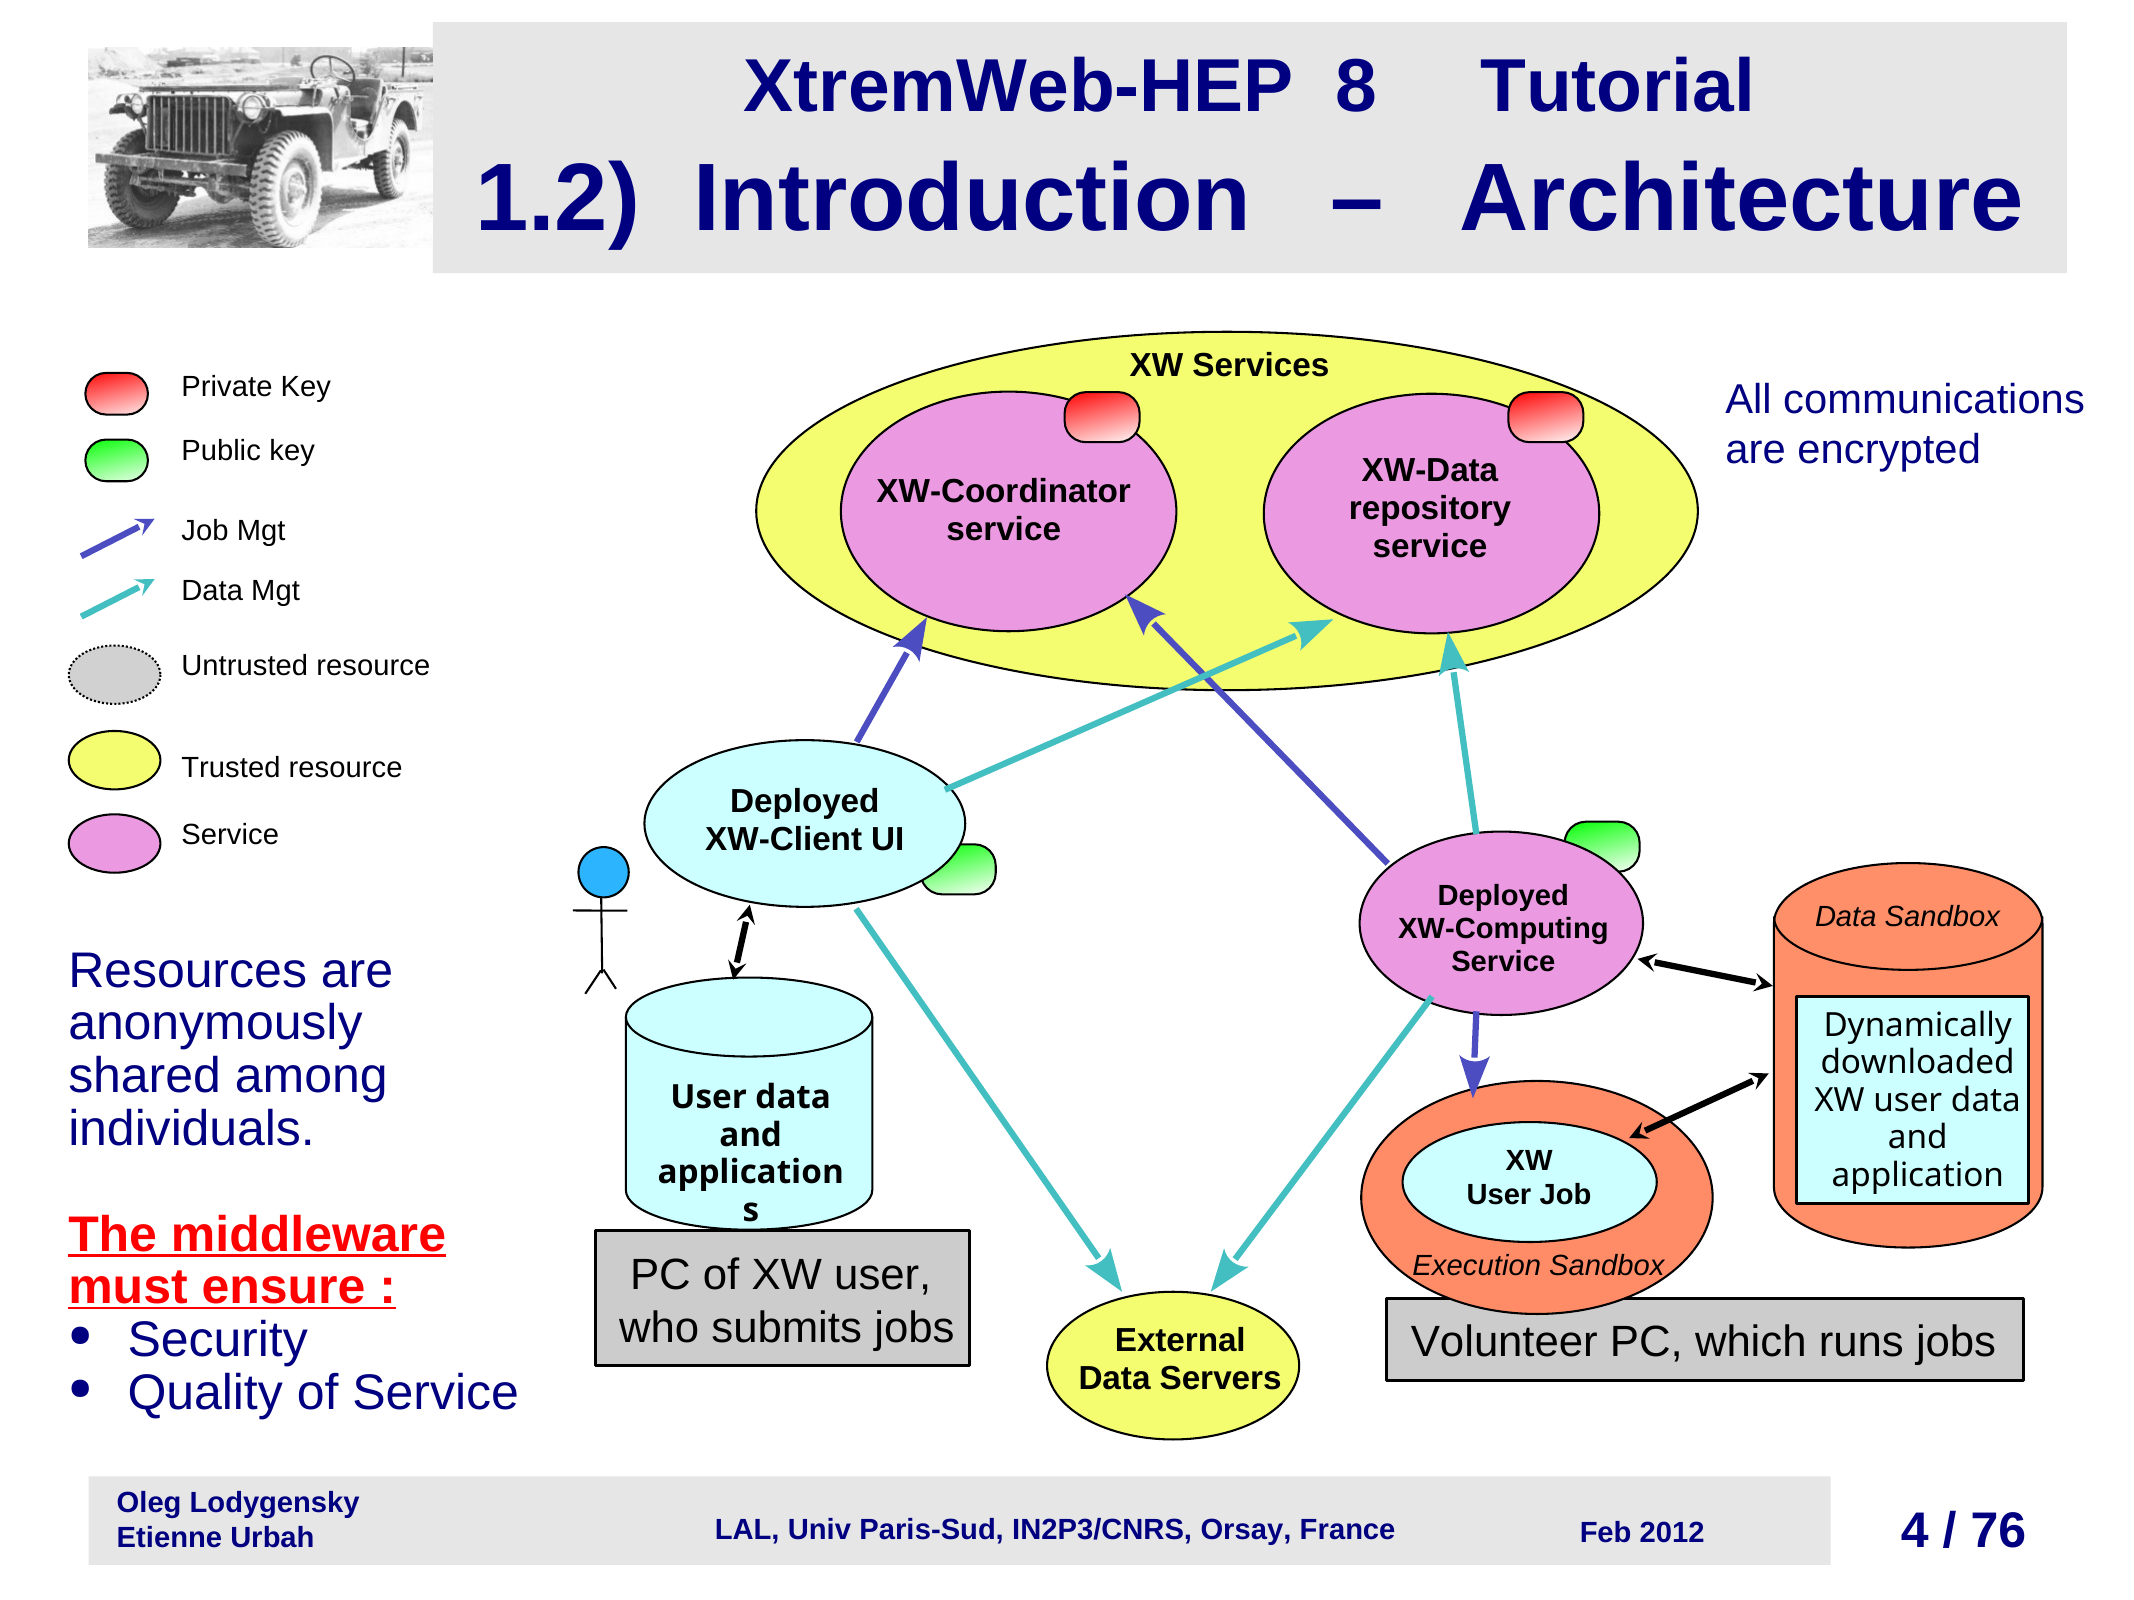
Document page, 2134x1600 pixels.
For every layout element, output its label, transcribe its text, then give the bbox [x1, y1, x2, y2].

text_box [85, 372, 148, 415]
text_box All communications are encrypted [1716, 372, 2100, 531]
text_box [1047, 1331, 1061, 1400]
text_box Dynamically downloaded XW user data and application [1796, 996, 2029, 1204]
text_box [644, 740, 996, 907]
text_box XW User Job [1439, 1144, 1619, 1220]
text_box [1359, 821, 1644, 978]
text_box XW-Coordinator service [856, 472, 1152, 575]
text_box User data and applications [634, 1074, 872, 1202]
text_box Deployed XW-Computing Service [1387, 878, 1620, 990]
text_box [68, 730, 161, 790]
text_box Deployed XW-Client UI [688, 782, 922, 870]
text_box Untrusted resource [172, 646, 462, 697]
text_box [1434, 1292, 1640, 1314]
text_box [2023, 892, 2042, 942]
text_box [1072, 1291, 1274, 1321]
text_box Data Sandbox [1801, 891, 2023, 950]
text_box Private Key [172, 367, 358, 418]
text_box [578, 847, 629, 898]
text_box [625, 1023, 873, 1230]
text_box [1809, 950, 2008, 968]
text_box Job Mgt [172, 510, 316, 561]
text_box External Data Servers [1061, 1321, 1300, 1422]
text_box [1183, 680, 1214, 691]
text_box [756, 331, 1698, 691]
text_box Service [172, 815, 308, 866]
text_box [1774, 863, 2022, 946]
text_box [1404, 990, 1599, 1015]
text_box Data Mgt [172, 571, 337, 622]
text_box Public key [172, 431, 348, 482]
text_box PC of XW user, who submits jobs [595, 1230, 970, 1366]
text_box [85, 439, 148, 482]
text_box XW Services [1110, 346, 1349, 399]
text_box Volunteer PC, which runs jobs [1386, 1298, 2024, 1381]
text_box Resources are anonymously shared among individuals. The middleware must ensure : Security Quality of Service [59, 944, 532, 1421]
text_box [626, 977, 873, 1055]
picture [88, 47, 433, 248]
text_box [68, 814, 161, 873]
text_box [1773, 924, 2043, 1248]
title 1.2) Introduction – Architecture [442, 118, 2067, 266]
text_box Trusted resource [172, 748, 416, 832]
text_box Execution Sandbox [1373, 1240, 1713, 1292]
text_box [1361, 1080, 1713, 1240]
text_box [68, 645, 161, 704]
text_box [1091, 1422, 1255, 1440]
text_box XW-Data repository service [1311, 451, 1549, 577]
